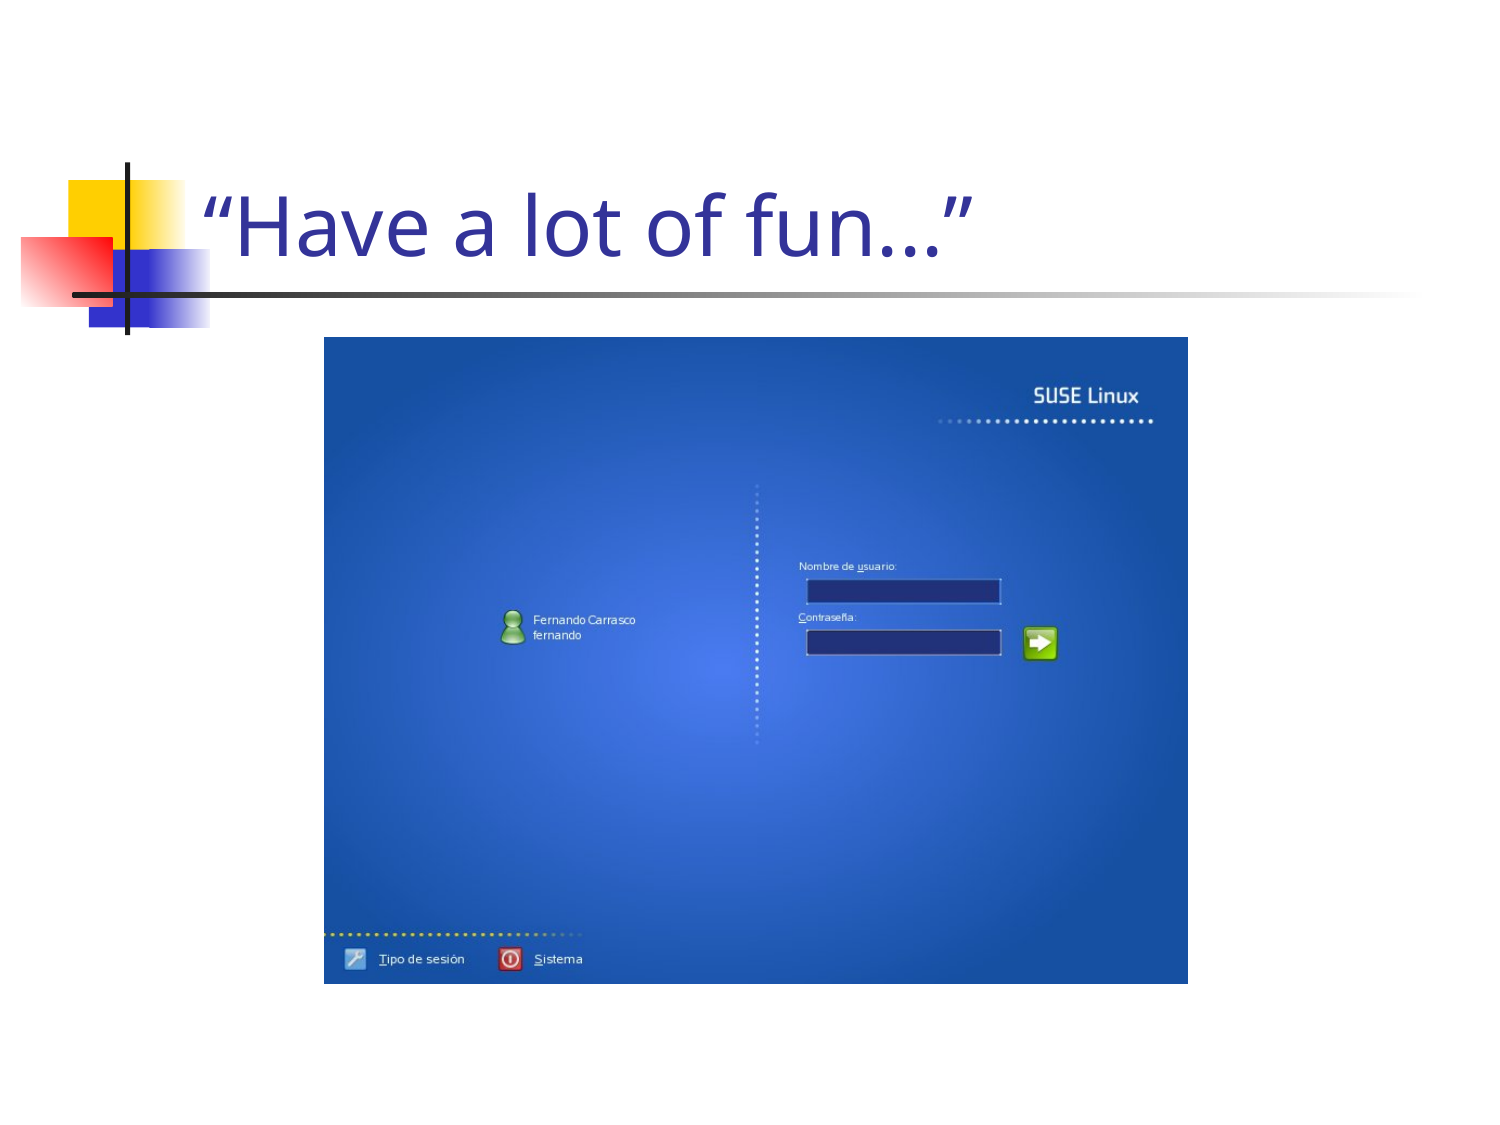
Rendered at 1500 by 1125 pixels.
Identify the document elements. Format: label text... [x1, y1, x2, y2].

title “Have a lot of fun...” [188, 101, 1468, 289]
picture [324, 337, 1188, 984]
